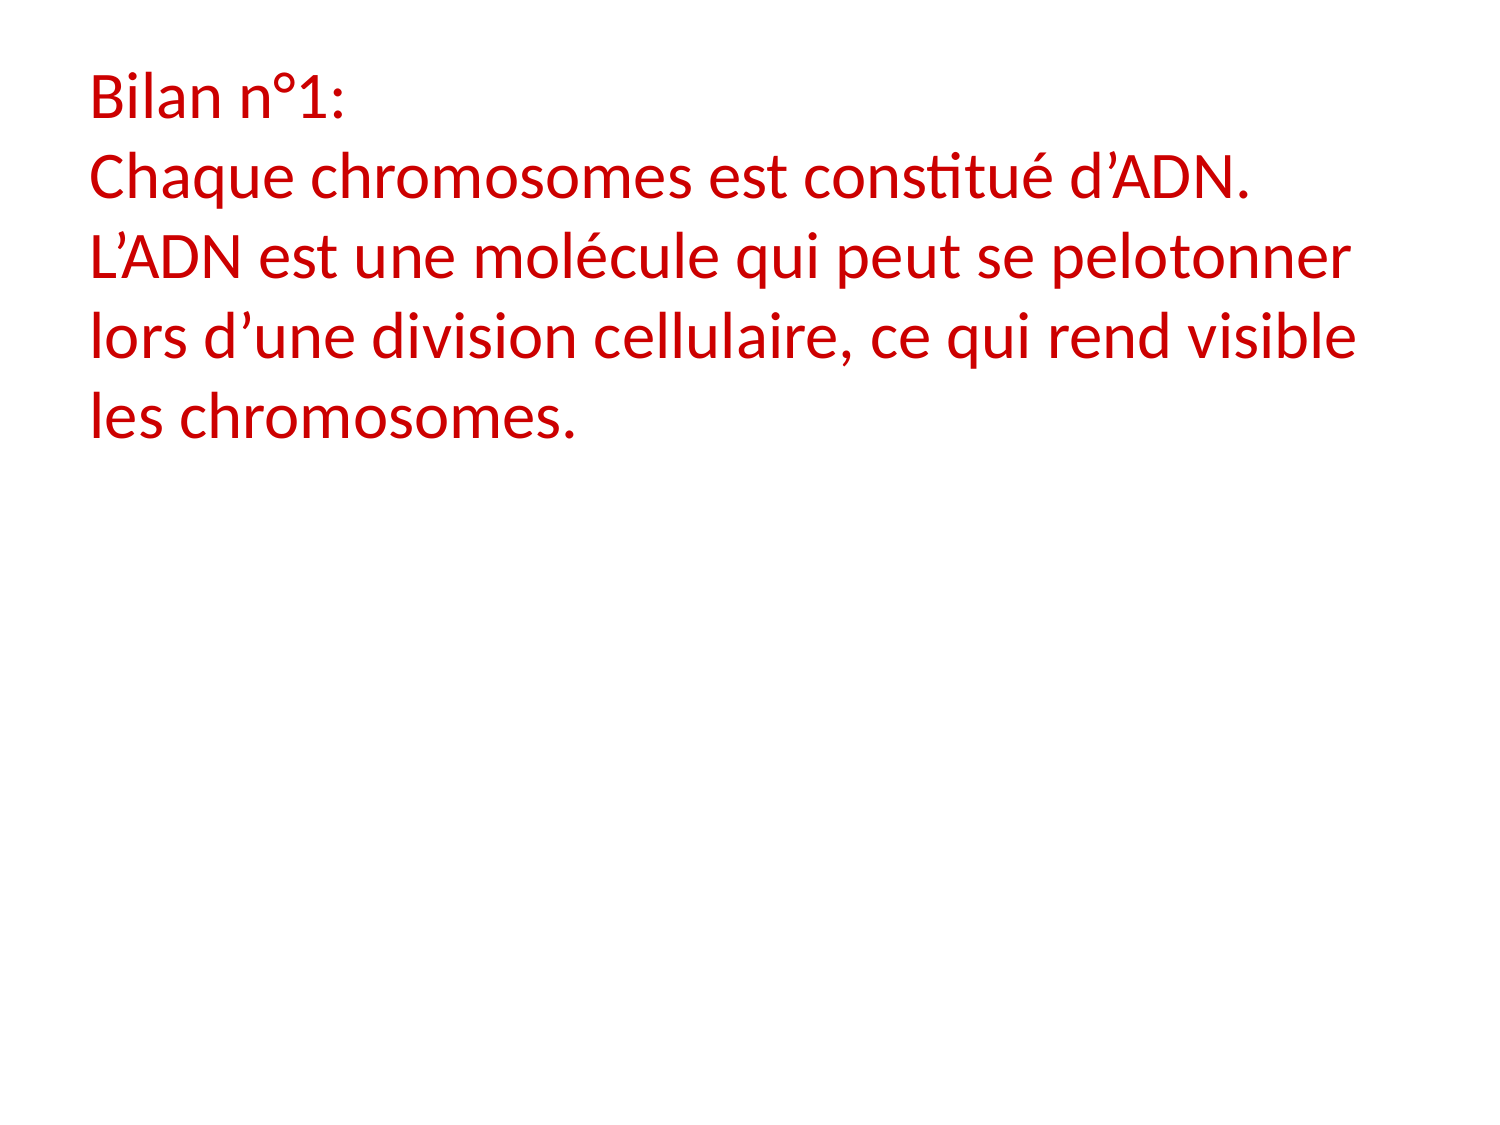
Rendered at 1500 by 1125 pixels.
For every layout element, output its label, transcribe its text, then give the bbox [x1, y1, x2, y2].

text_box Bilan n°1: Chaque chromosomes est constitué d’ADN. L’ADN est une molécule qui peut se pelotonner lors d’une division cellulaire, ce qui rend visible les chromosomes. [74, 45, 1425, 468]
